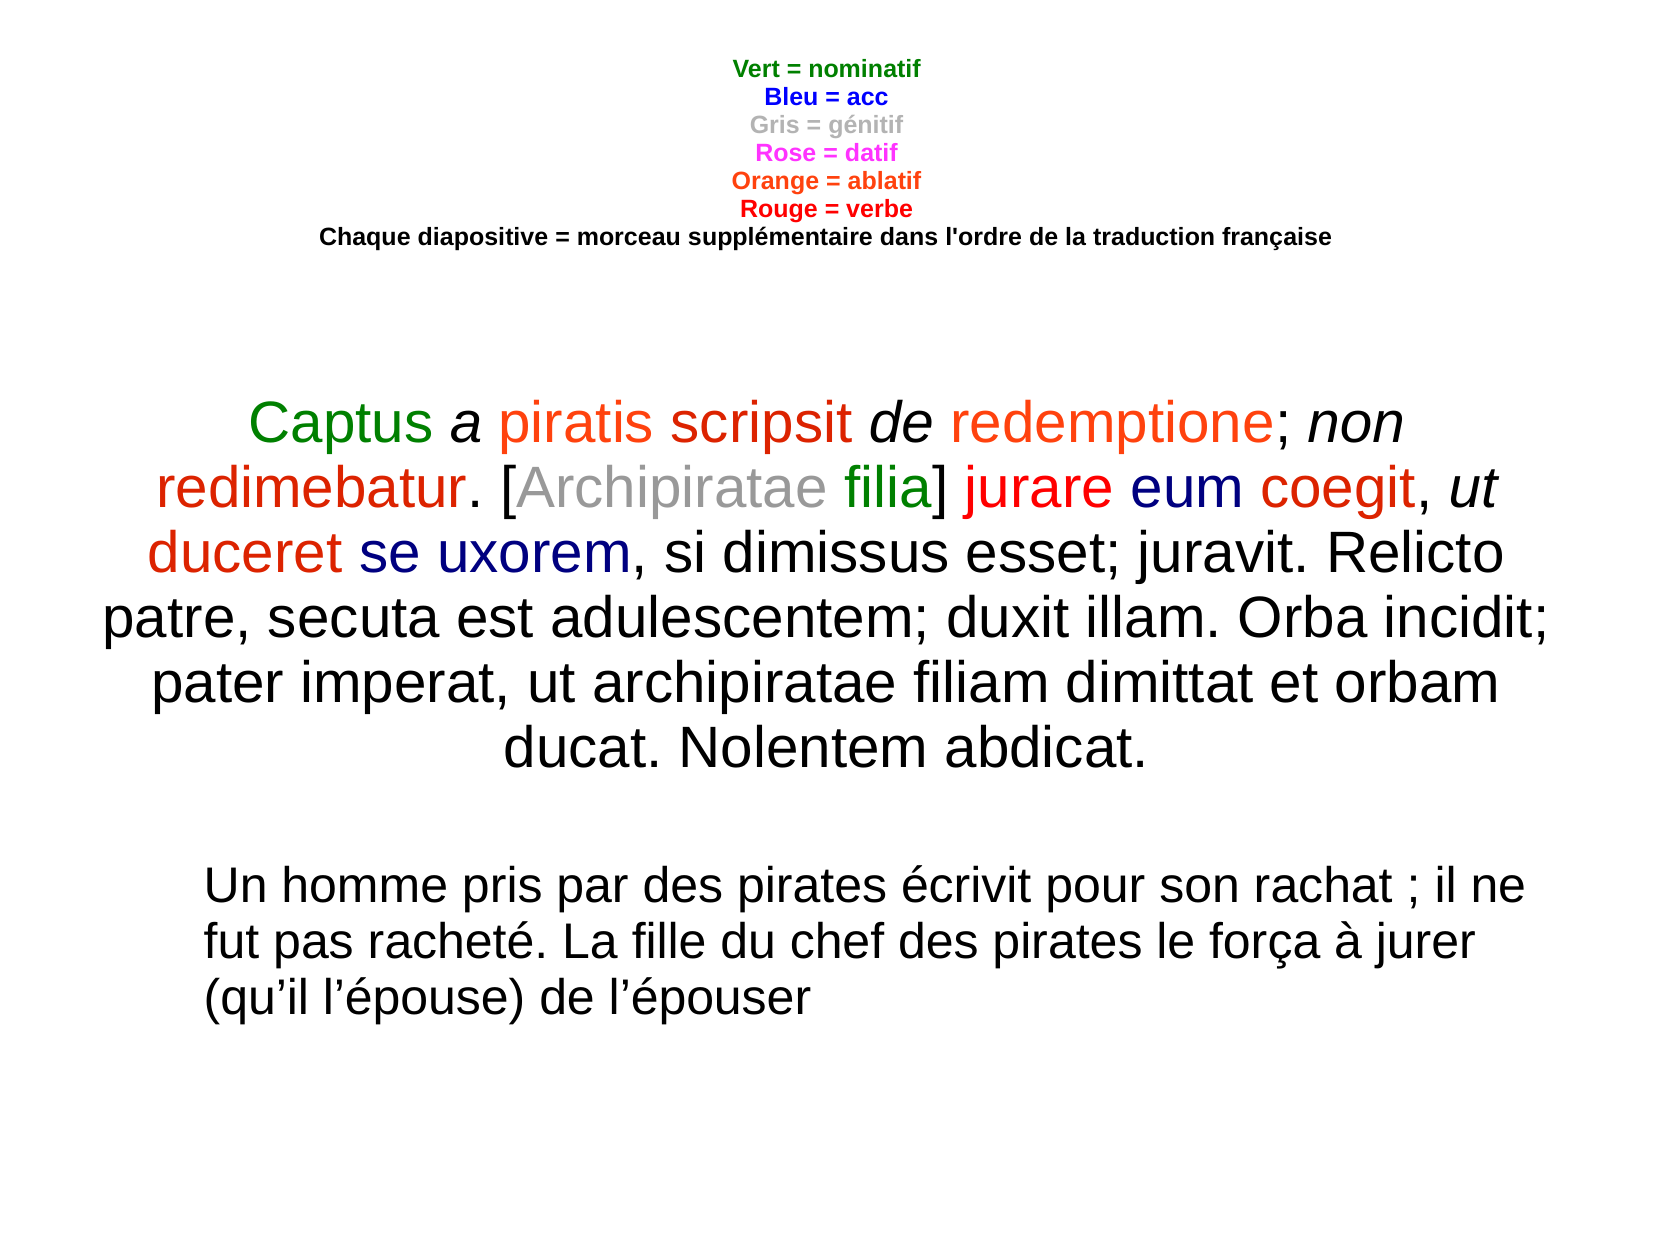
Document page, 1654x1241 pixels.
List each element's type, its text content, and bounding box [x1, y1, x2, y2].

subtitle Captus a piratis scripsit de redemptione; non redimebatur. [Archipiratae filia] jurare eum coegit, ut duceret se uxorem, si dimissus esset; juravit. Relicto patre, secuta est adulescentem; duxit illam. Orba incidit; pater imperat, ut archipiratae filiam dimittat et orbam ducat. Nolentem abdicat. [82, 318, 1571, 851]
text_box Un homme pris par des pirates écrivit pour son rachat ; il ne fut pas racheté. La fille du chef des pirates le força à jurer (qu’il l’épouse) de l’épouser [188, 850, 1571, 1033]
title Vert = nominatif Bleu = acc Gris = génitif Rose = datif Orange = ablatif Rouge = verbe Chaque diapositive = morceau supplémentaire dans l'ordre de la traduction française [82, 49, 1571, 257]
